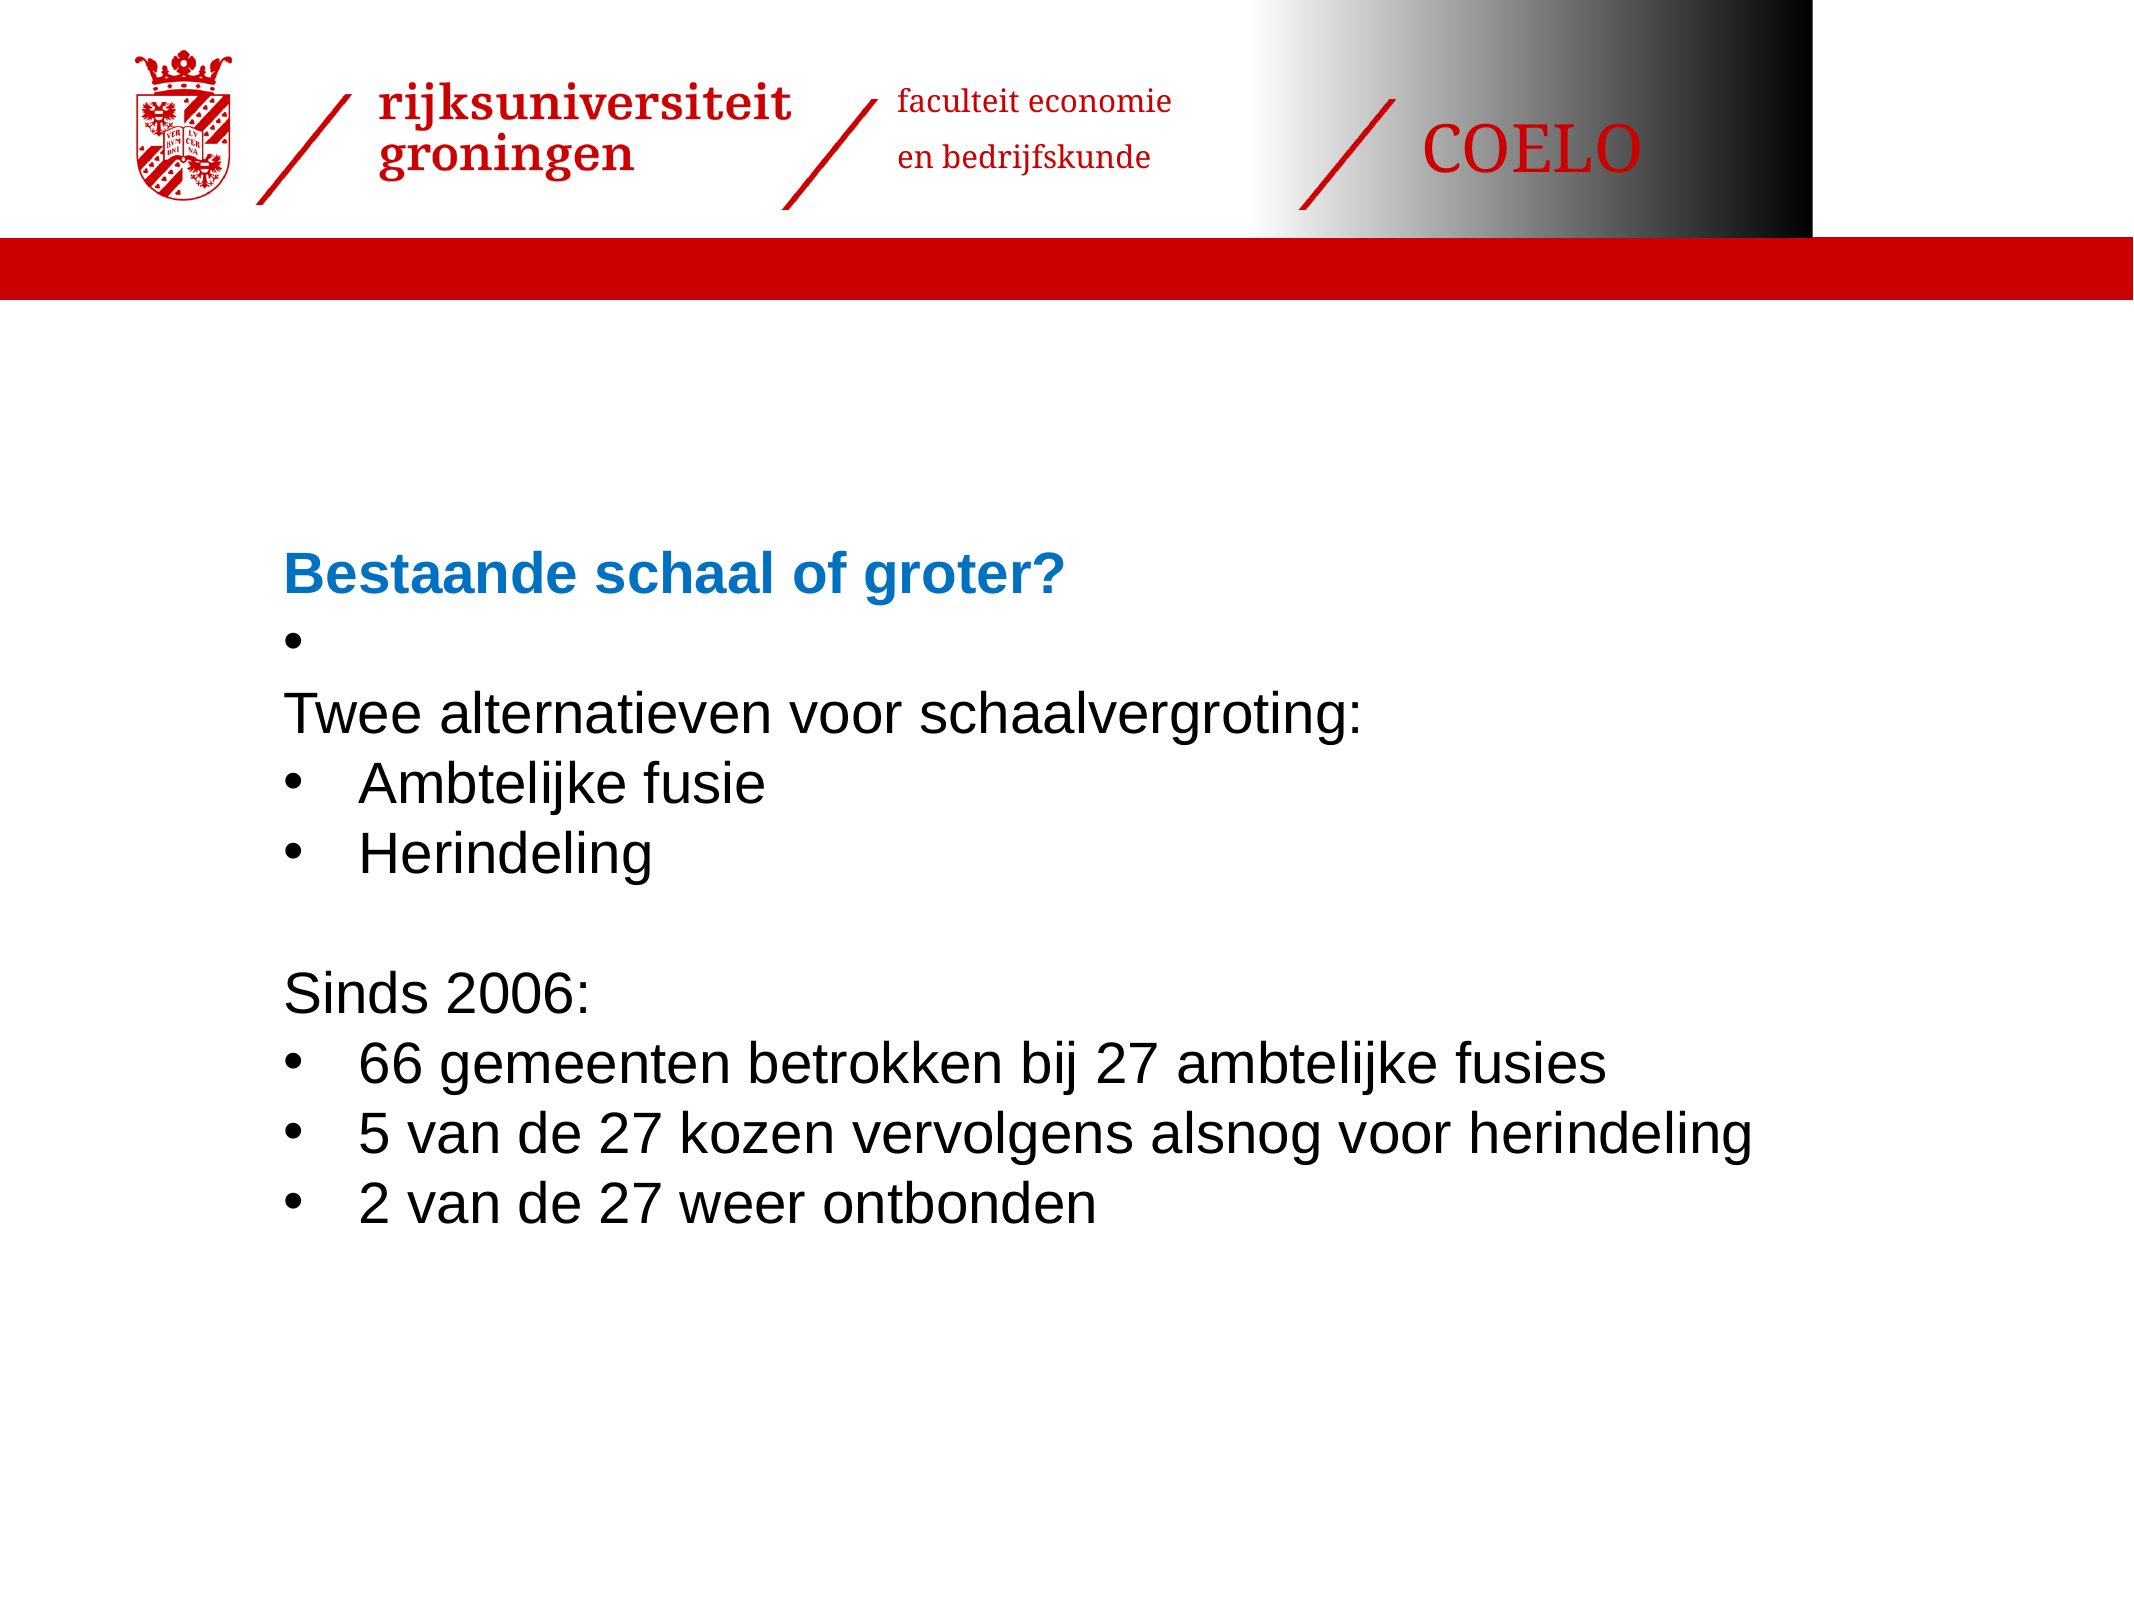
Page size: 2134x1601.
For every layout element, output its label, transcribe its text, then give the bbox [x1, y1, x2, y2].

picture [1298, 99, 1396, 210]
text_box Bestaande schaal of groter? Twee alternatieven voor schaalvergroting: Ambtelijke fusie Herindeling Sinds 2006: 66 gemeenten betrokken bij 27 ambtelijke fusies 5 van de 27 kozen vervolgens alsnog voor herindeling 2 van de 27 weer ontbonden [268, 528, 2134, 1392]
picture [135, 50, 878, 210]
